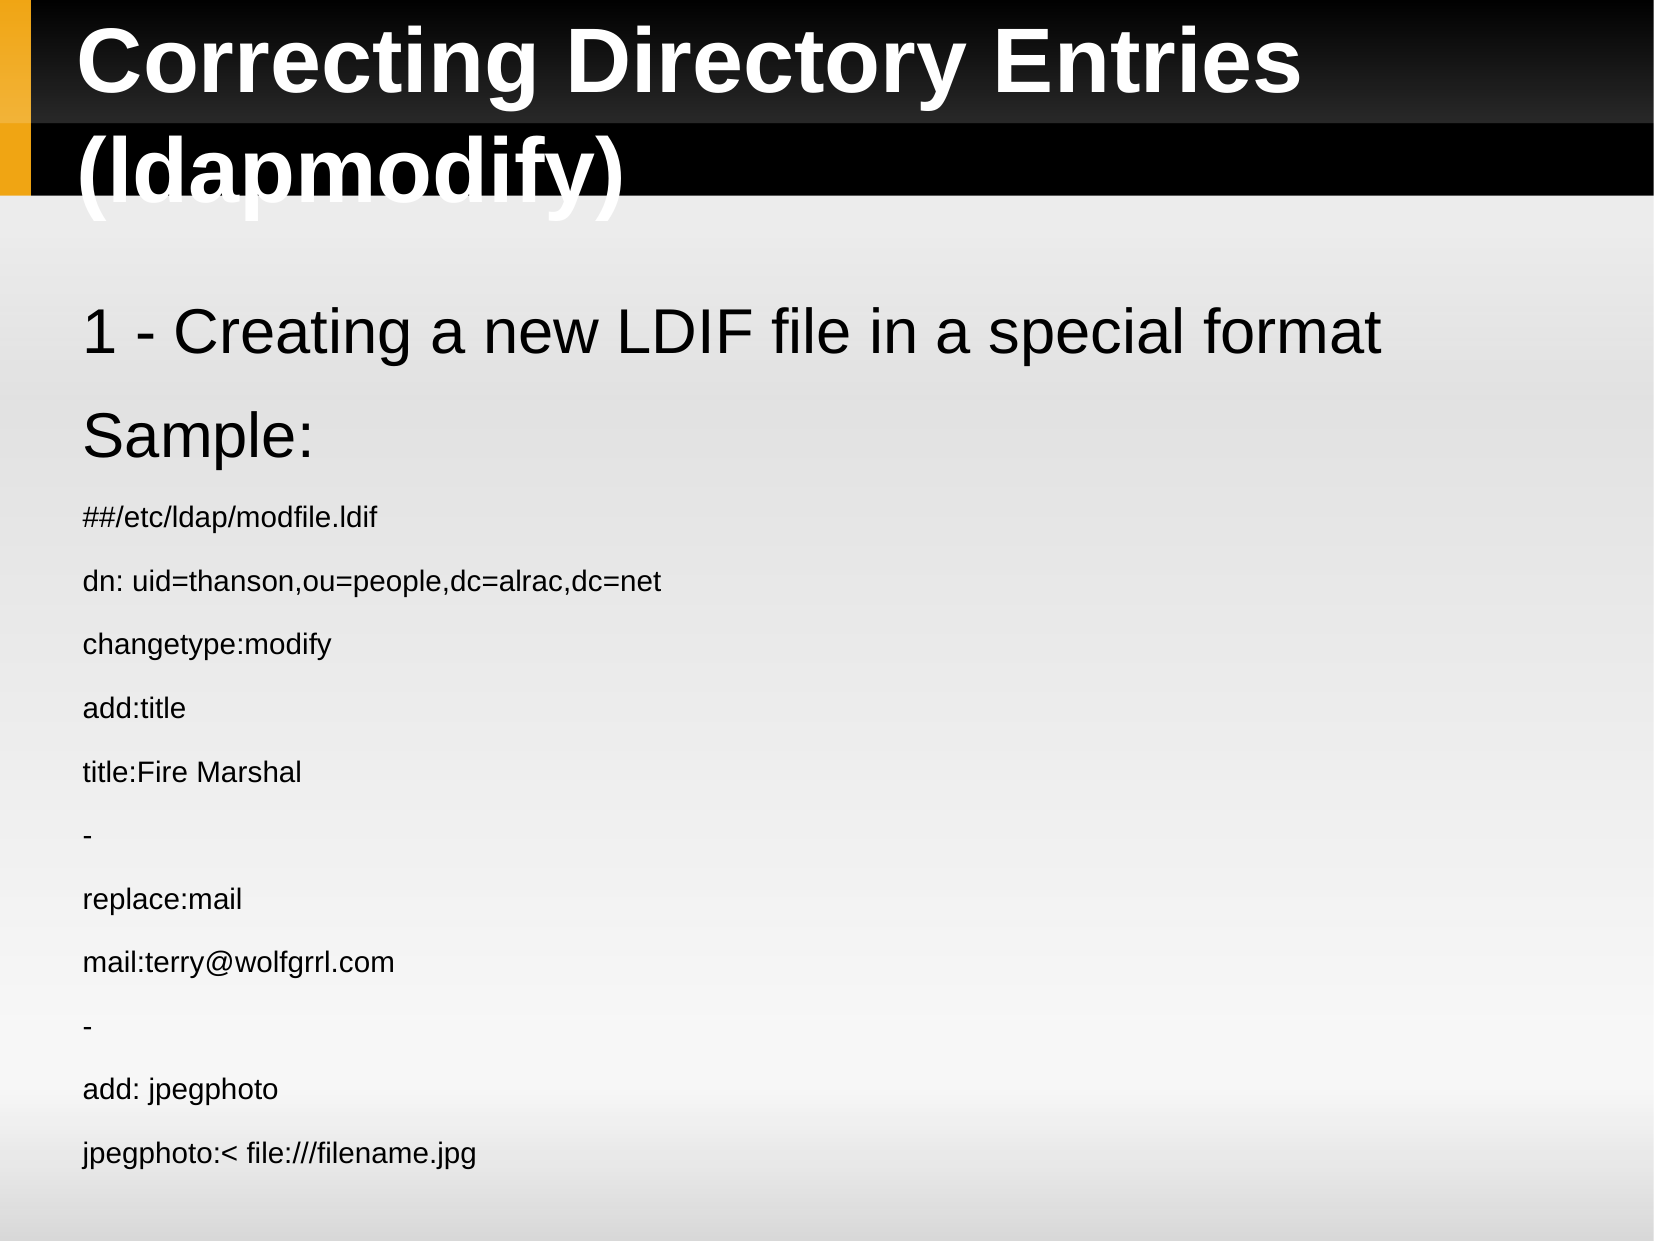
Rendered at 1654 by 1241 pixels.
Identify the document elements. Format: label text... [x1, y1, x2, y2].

list 1 - Creating a new LDIF file in a special format Sample: ##/etc/ldap/modfile.ldif dn: uid=thanson,ou=people,dc=alrac,dc=net changetype:modify add:title title:Fire Marshal - replace:mail mail:terry@wolfgrrl.com - add: jpegphoto jpegphoto:< file:///filename.jpg [82, 290, 1571, 1177]
title Correcting Directory Entries (ldapmodify) [76, 1, 1565, 207]
